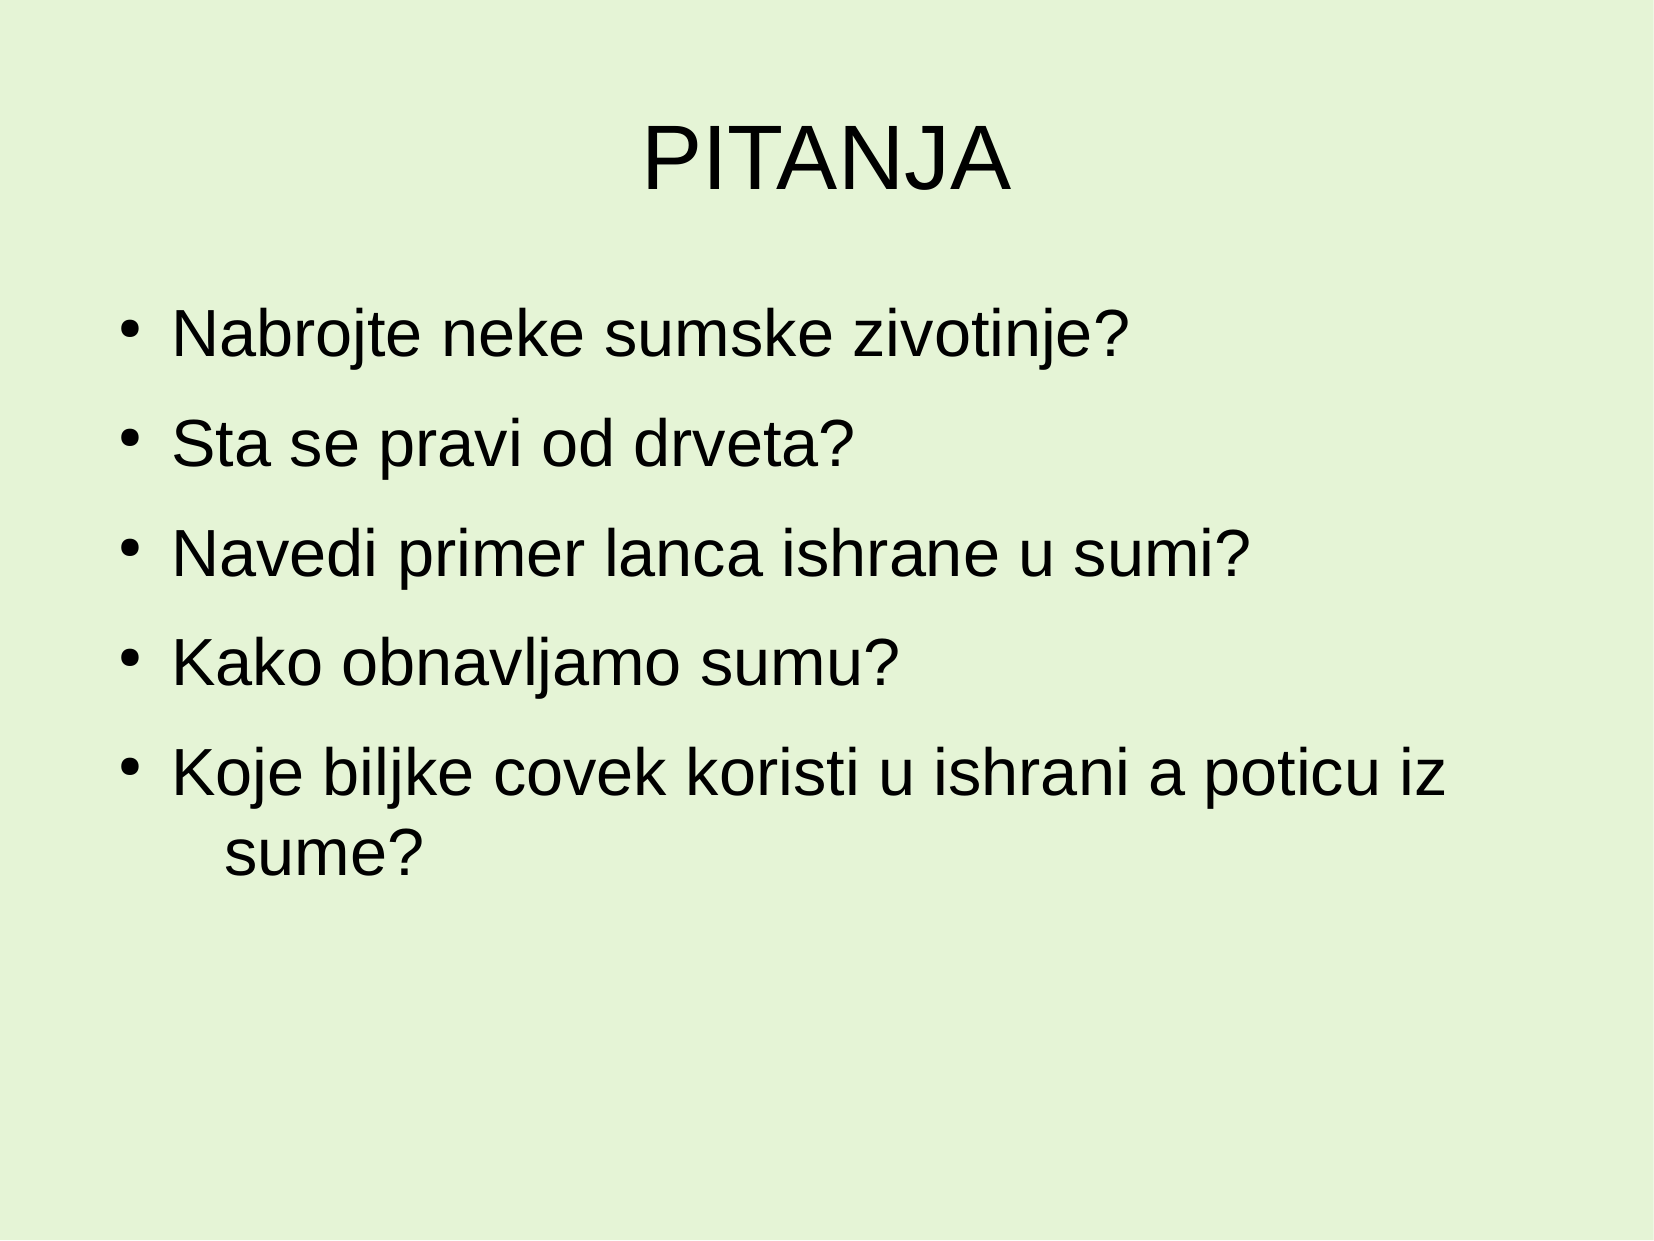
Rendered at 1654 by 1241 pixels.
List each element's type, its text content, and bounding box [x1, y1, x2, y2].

title PITANJA [82, 56, 1571, 250]
list Nabrojte neke sumske zivotinje? Sta se pravi od drveta? Navedi primer lanca ishrane u sumi? Kako obnavljamo sumu? Koje biljke covek koristi u ishrani a poticu iz sume? [82, 290, 1571, 1109]
